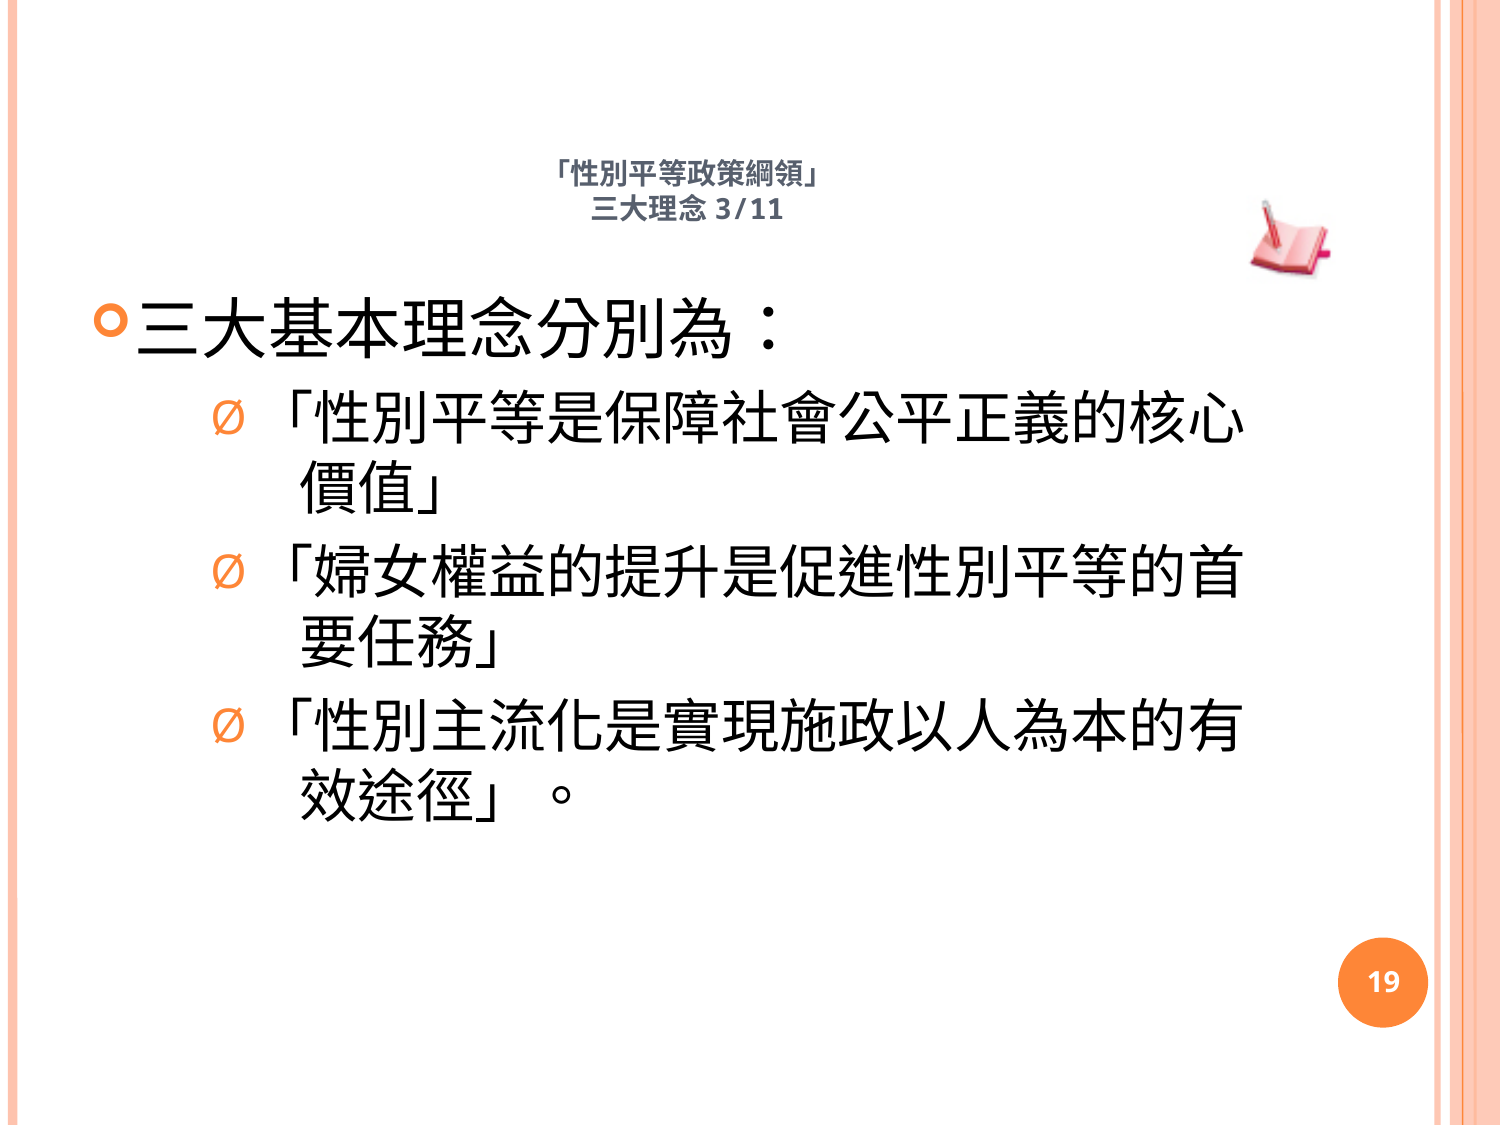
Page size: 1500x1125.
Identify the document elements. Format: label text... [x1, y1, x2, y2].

title 「性別平等政策綱領」 三大理念3/11 [75, 45, 1300, 233]
text_box [1333, 940, 1434, 1027]
picture [1239, 172, 1358, 303]
list 三大基本理念分別為： 「性別平等是保障社會公平正義的核心價值」 「婦女權益的提升是促進性別平等的首要任務」 「性別主流化是實現施政以人為本的有效途徑」。 [75, 278, 1300, 1062]
